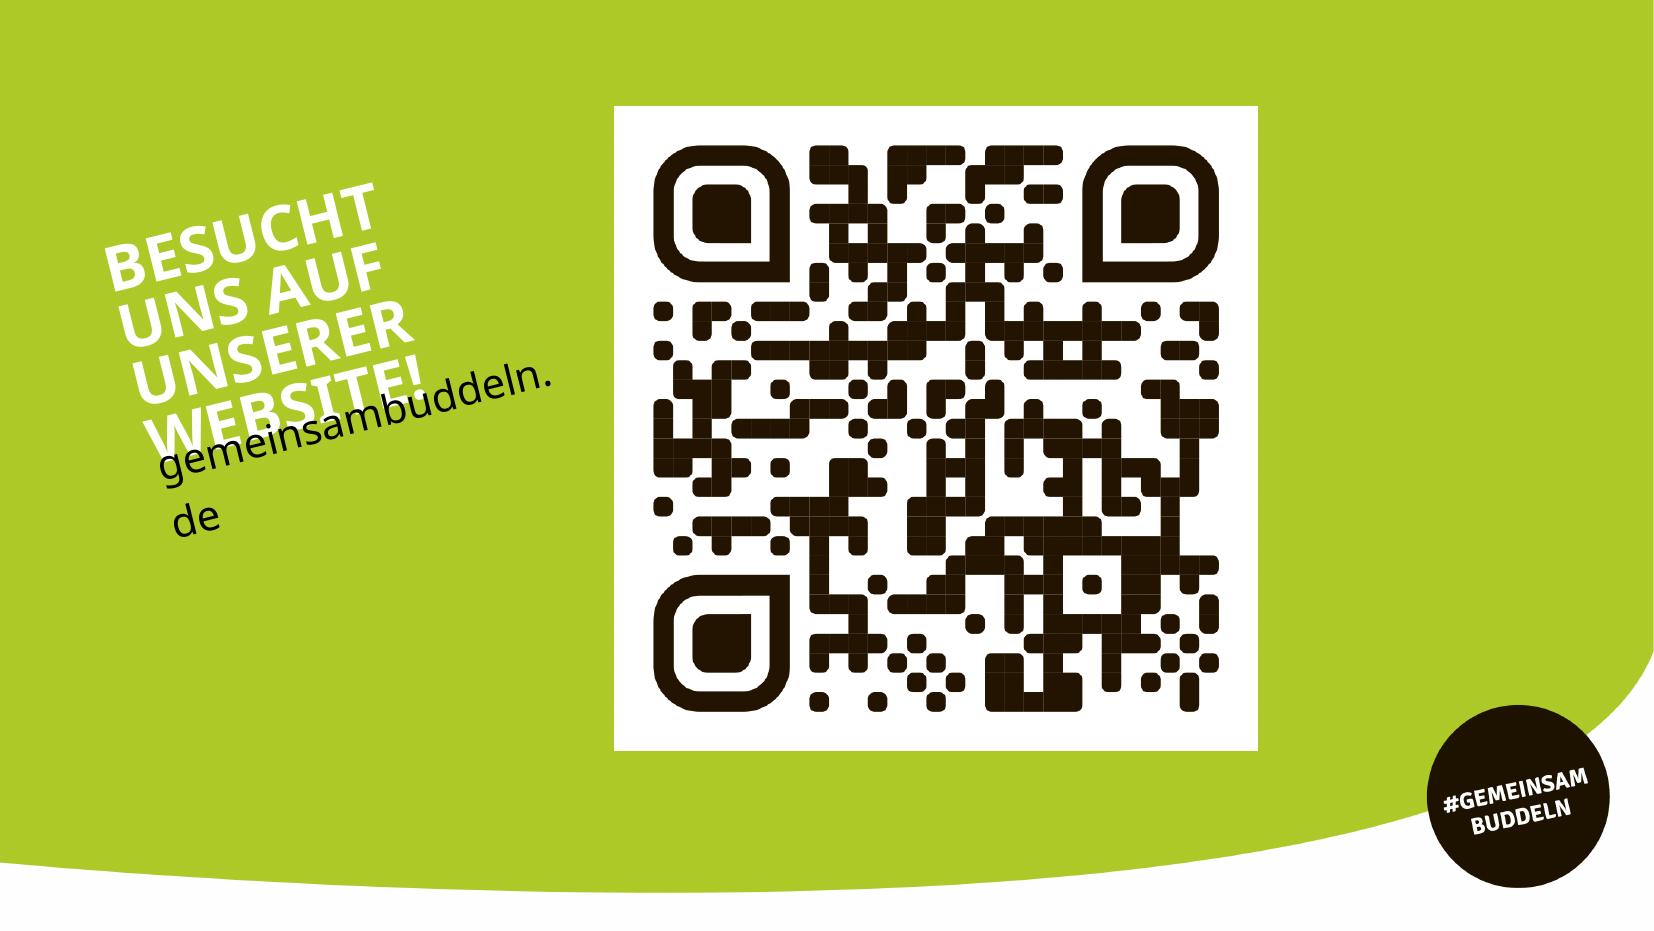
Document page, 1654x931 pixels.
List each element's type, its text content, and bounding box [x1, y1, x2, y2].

picture [0, 0, 1654, 931]
title gemeinsambuddeln.de [141, 301, 594, 586]
title BESUCHT UNS AUF UNSERER WEBSITE! [106, 176, 544, 461]
